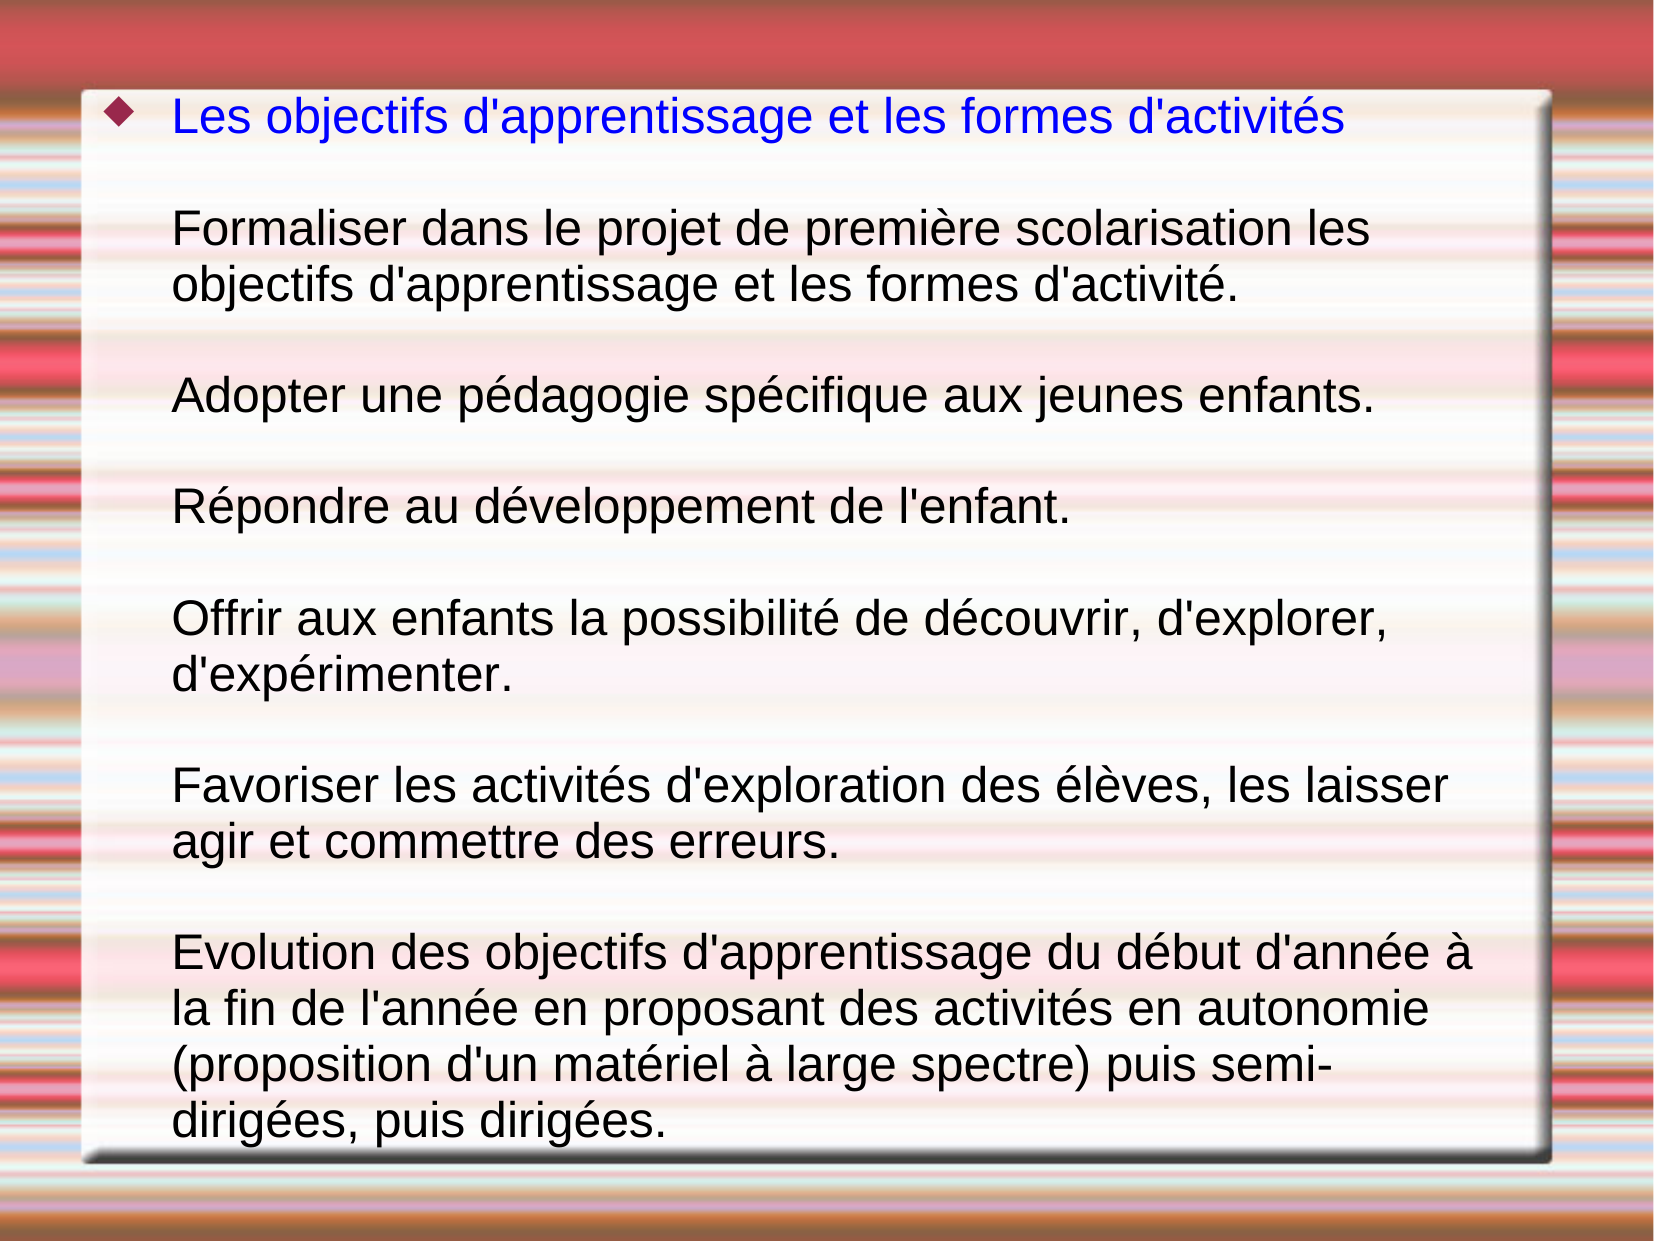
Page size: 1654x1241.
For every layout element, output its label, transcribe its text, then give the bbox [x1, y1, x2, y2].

picture [0, 0, 1654, 1241]
list Les objectifs d'apprentissage et les formes d'activités Formaliser dans le projet de première scolarisation les objectifs d'apprentissage et les formes d'activité. Adopter une pédagogie spécifique aux jeunes enfants. Répondre au développement de l'enfant. Offrir aux enfants la possibilité de découvrir, d'explorer, d'expérimenter. Favoriser les activités d'exploration des élèves, les laisser agir et commettre des erreurs. Evolution des objectifs d'apprentissage du début d'année à la fin de l'année en proposant des activités en autonomie (proposition d'un matériel à large spectre) puis semi-dirigées, puis dirigées. [88, 88, 1506, 1241]
